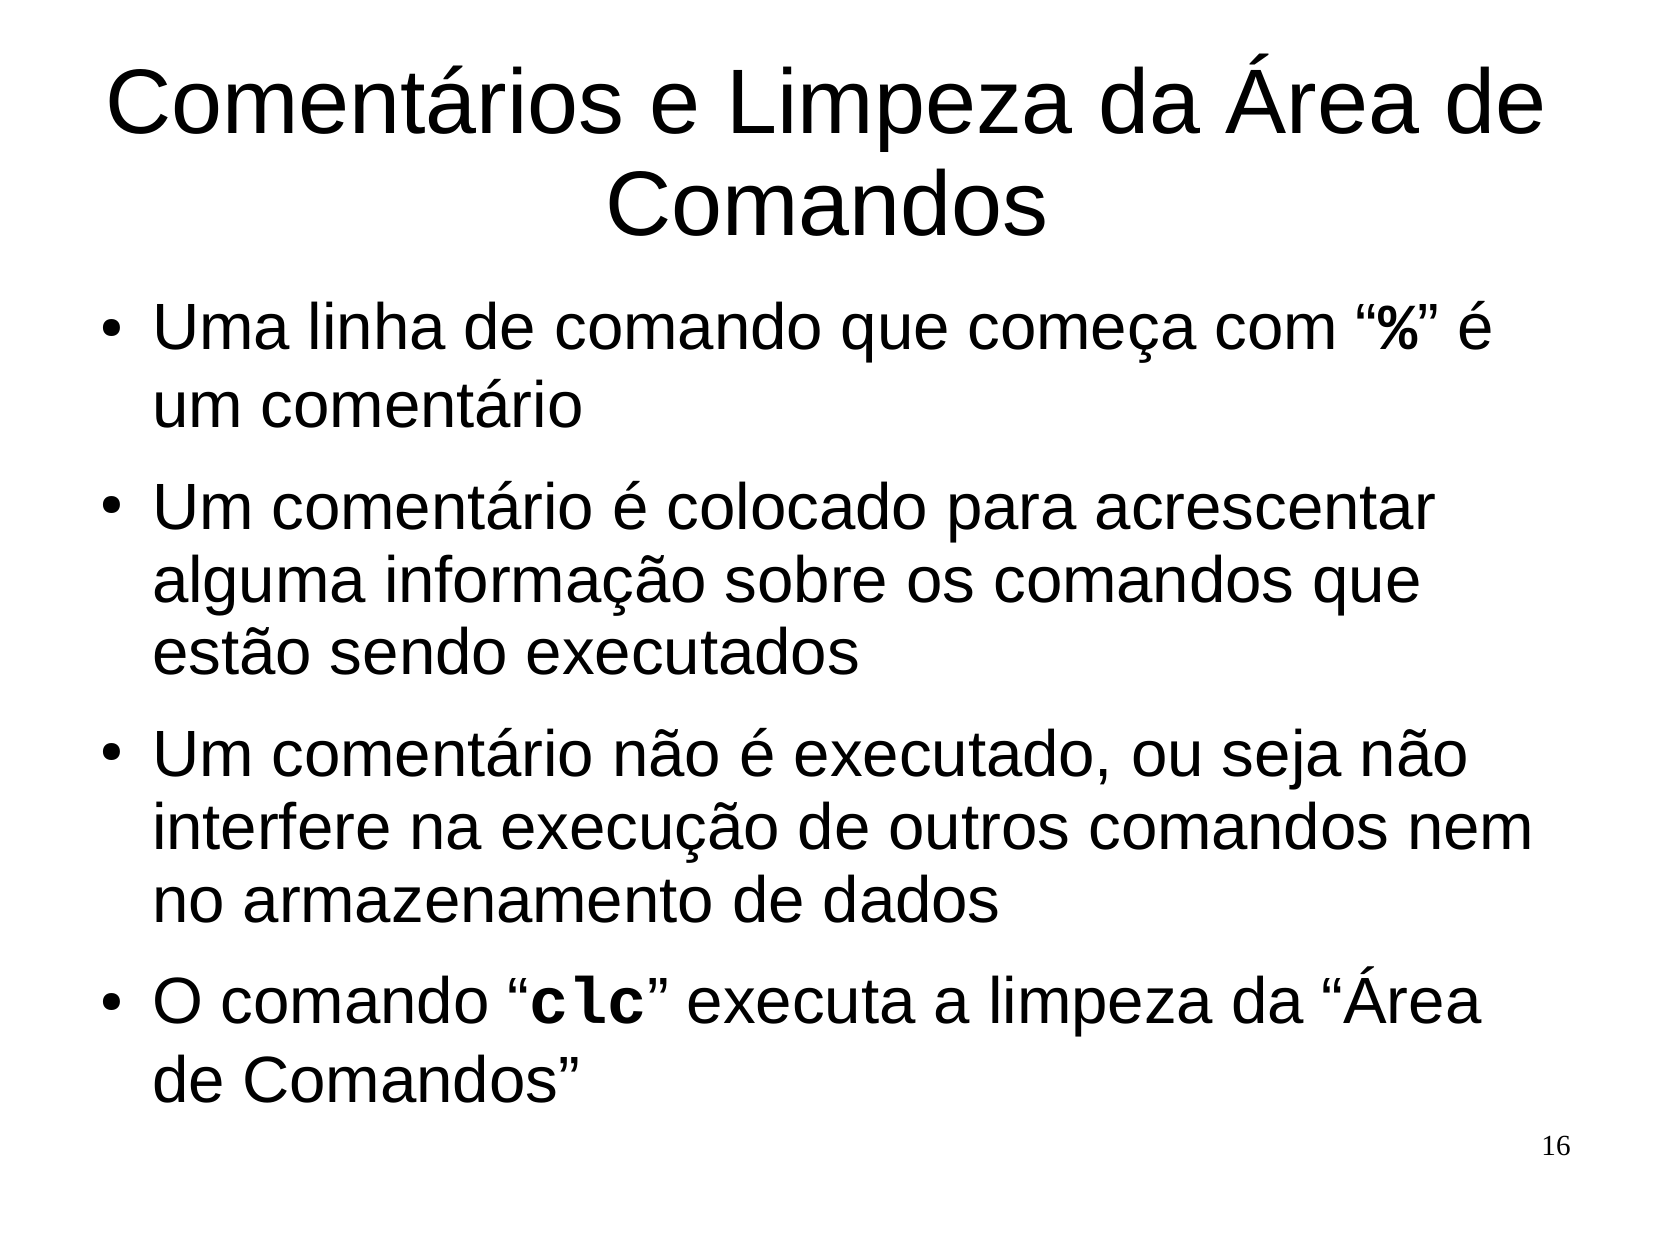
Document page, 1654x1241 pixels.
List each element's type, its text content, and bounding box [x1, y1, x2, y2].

list Uma linha de comando que começa com “%” é um comentário Um comentário é colocado para acrescentar alguma informação sobre os comandos que estão sendo executados Um comentário não é executado, ou seja não interfere na execução de outros comandos nem no armazenamento de dados O comando “clc” executa a limpeza da “Área de Comandos” [82, 290, 1571, 1123]
title Comentários e Limpeza da Área de Comandos [82, 49, 1571, 257]
